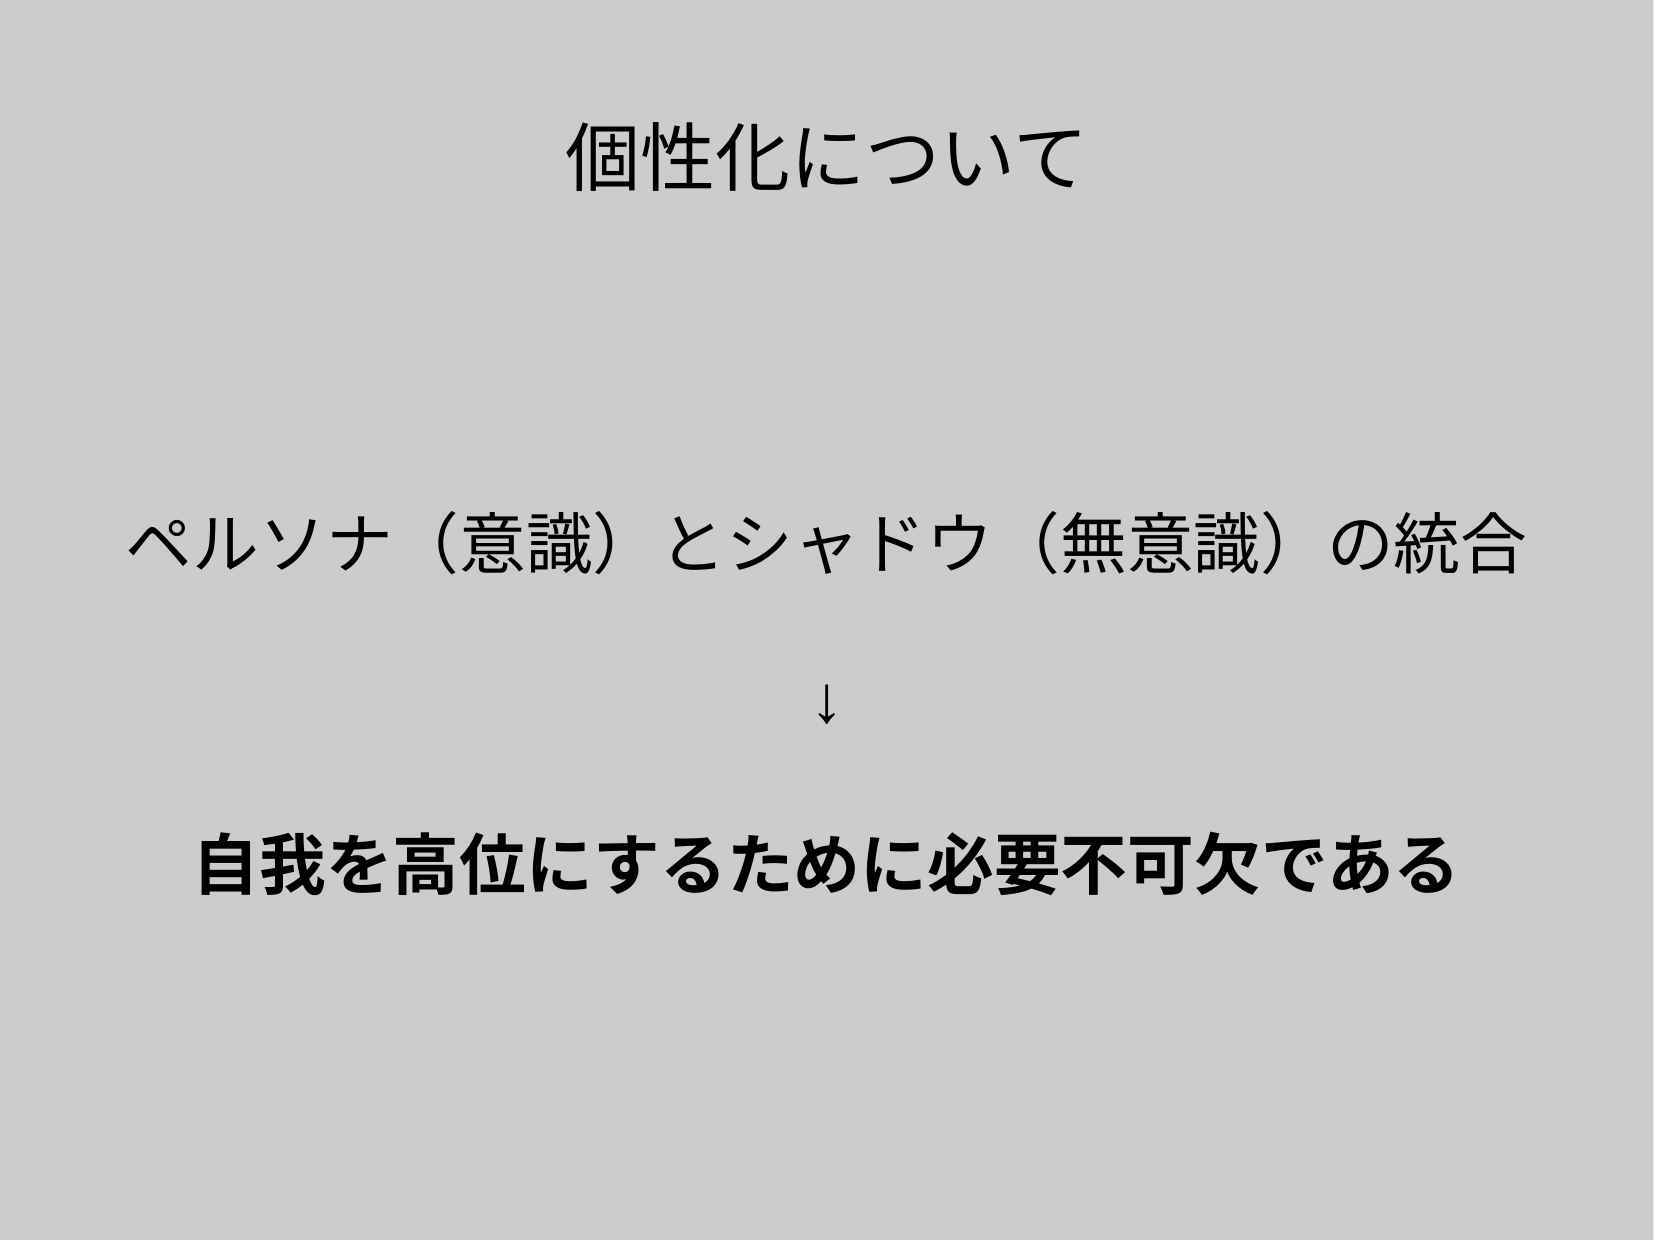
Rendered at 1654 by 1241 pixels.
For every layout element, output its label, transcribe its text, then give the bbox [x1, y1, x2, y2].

subtitle ペルソナ（意識）とシャドウ（無意識）の統合 ↓ 自我を高位にするために必要不可欠である [82, 290, 1571, 1109]
title 個性化について [82, 56, 1571, 250]
